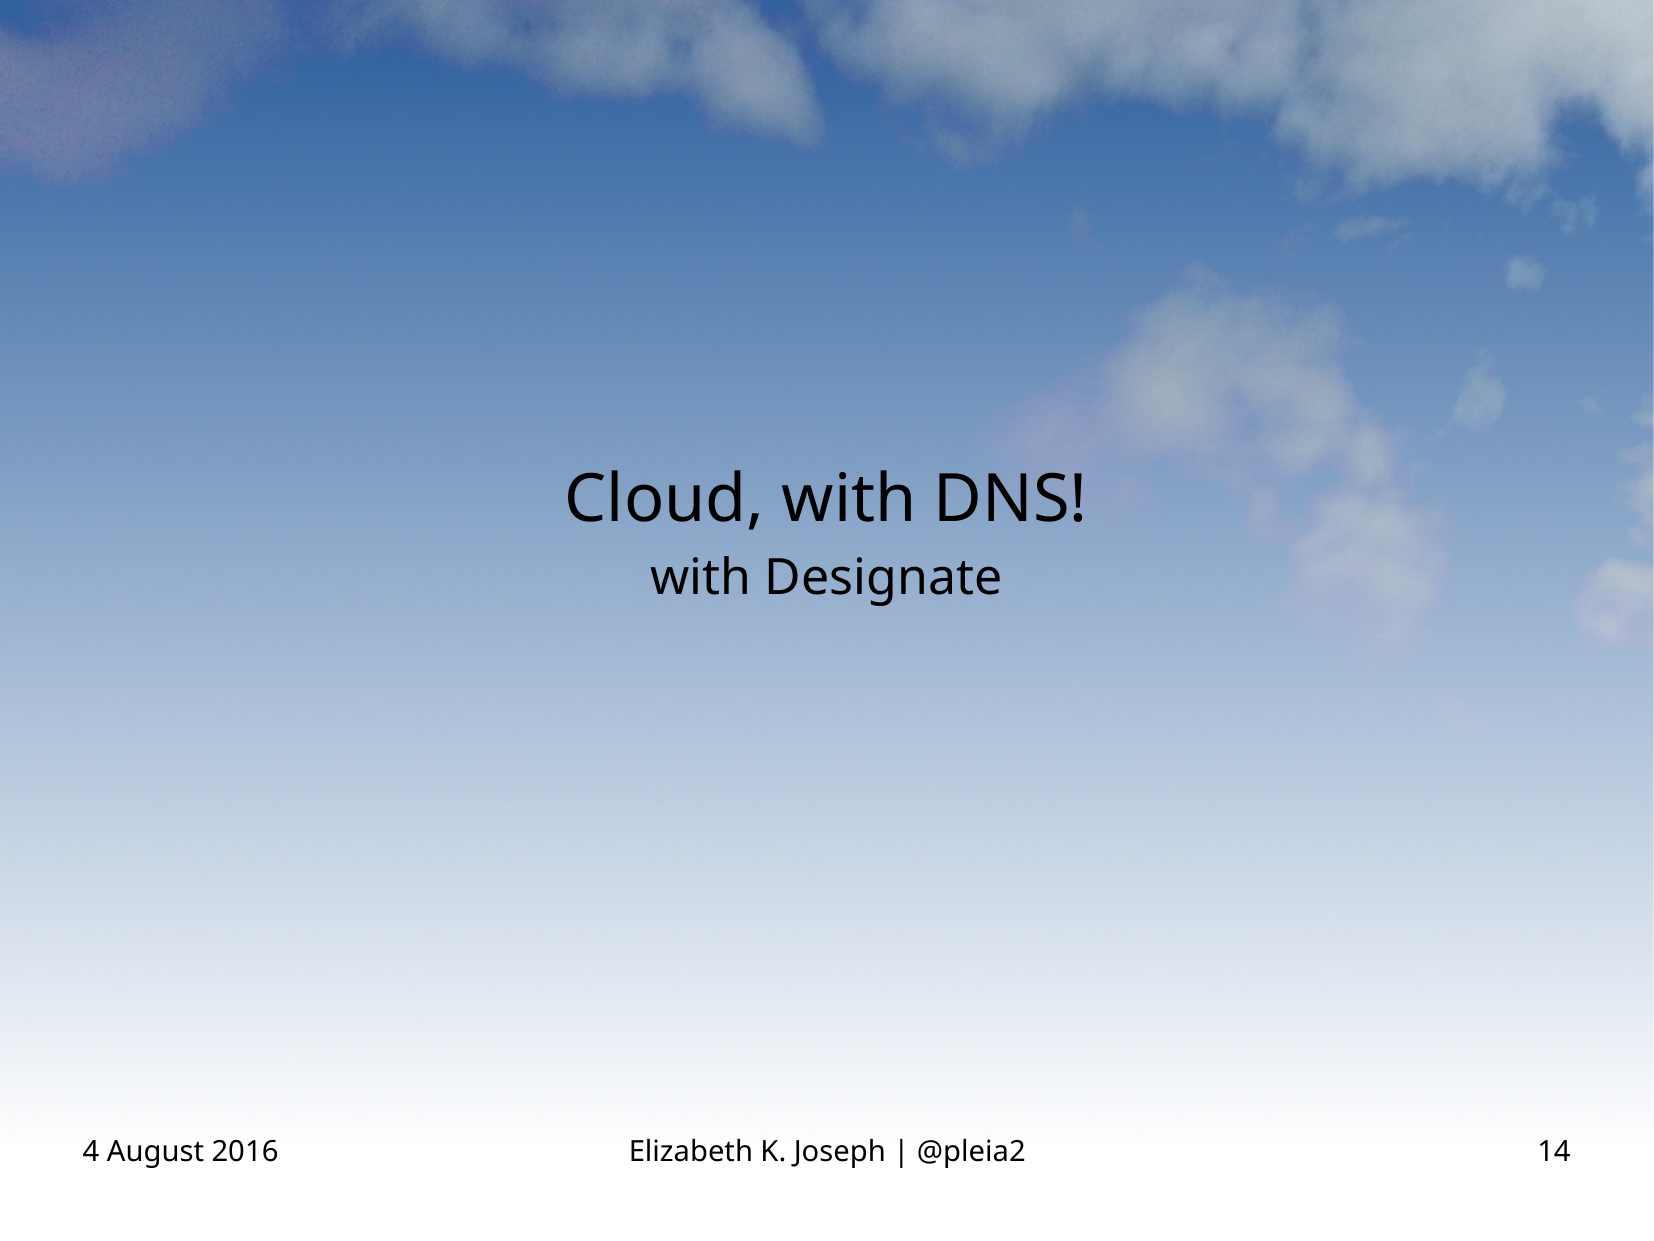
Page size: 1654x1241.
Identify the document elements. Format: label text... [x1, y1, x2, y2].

subtitle Cloud, with DNS! with Designate [82, 49, 1571, 1010]
picture [0, 0, 1654, 1241]
